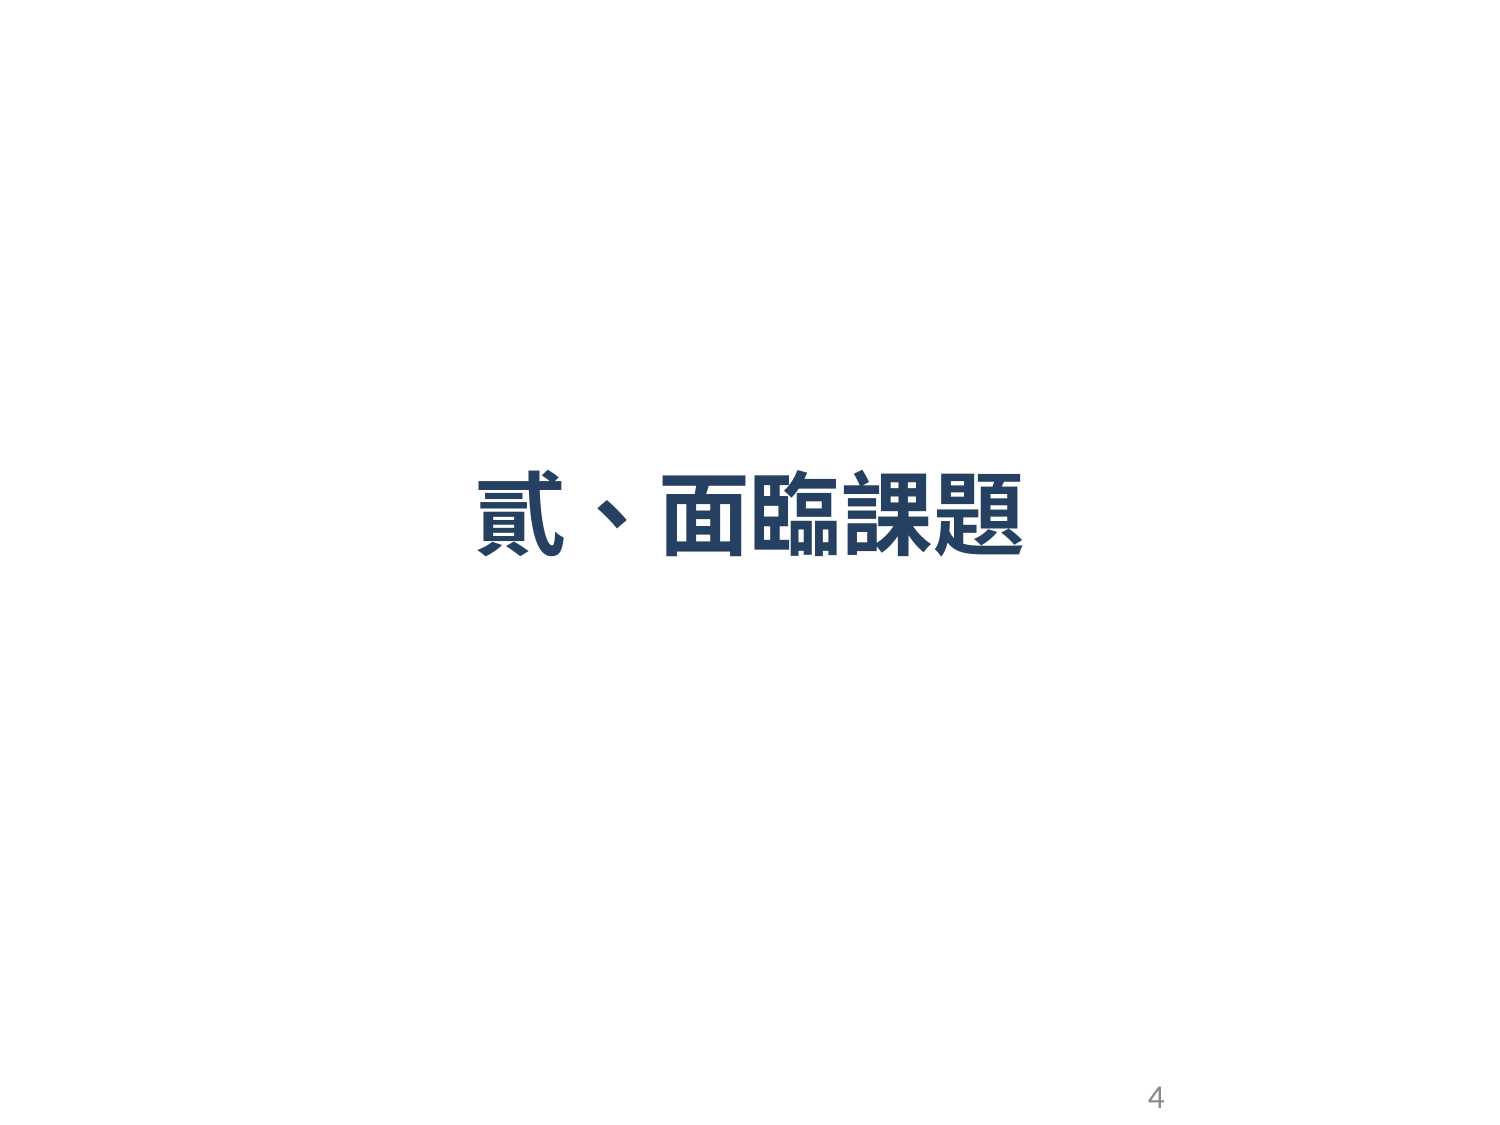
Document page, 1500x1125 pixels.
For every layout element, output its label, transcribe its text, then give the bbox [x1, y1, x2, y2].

text_box 4 [1132, 1065, 1483, 1125]
title 貳、面臨課題 [0, 398, 1500, 639]
